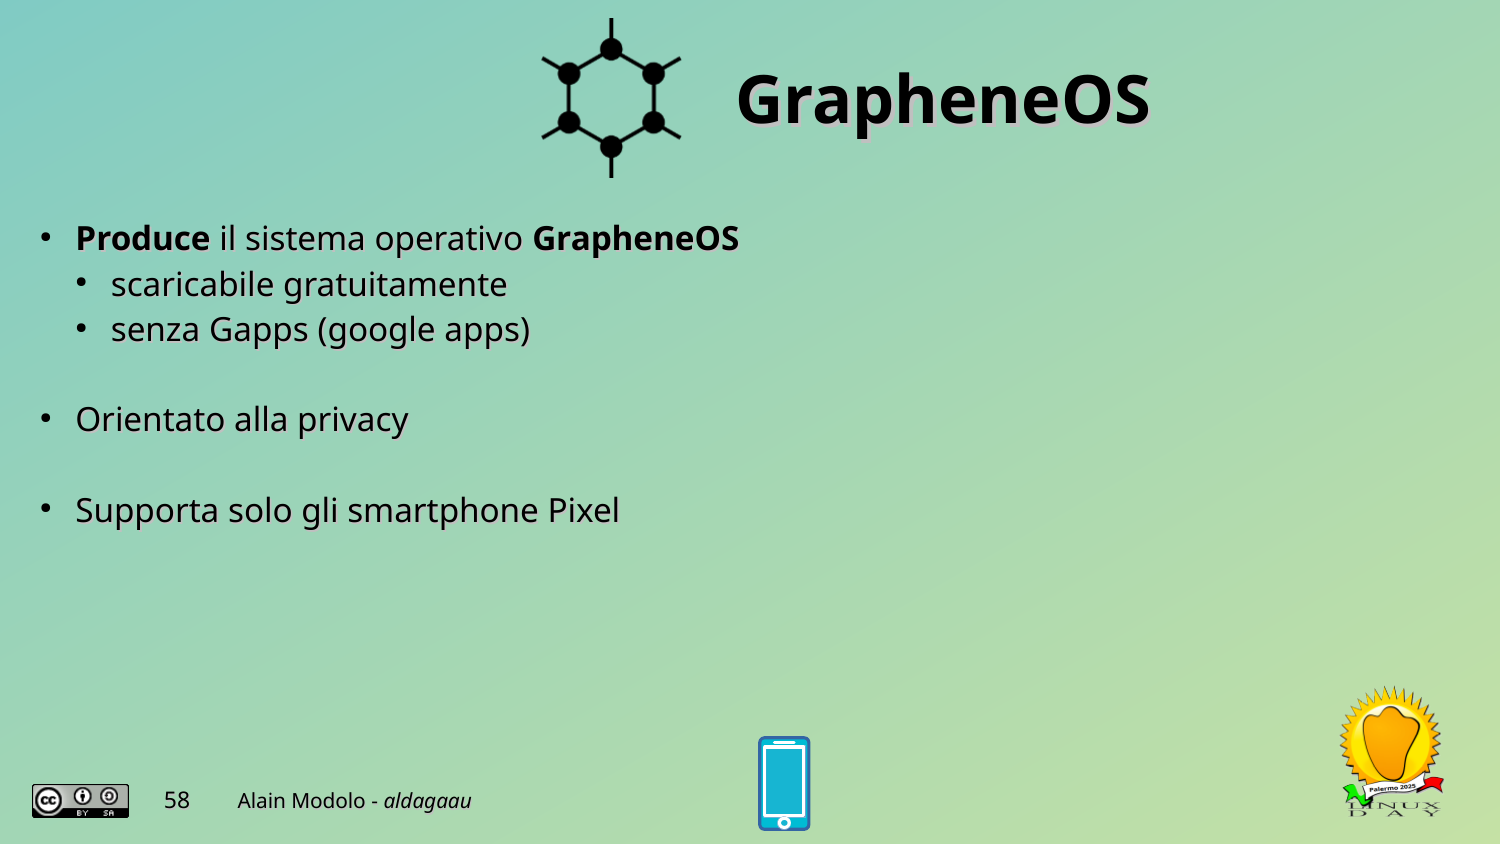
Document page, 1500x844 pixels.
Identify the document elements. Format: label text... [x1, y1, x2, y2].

picture [531, 18, 691, 178]
text_box Produce il sistema operativo GrapheneOS scaricabile gratuitamente senza Gapps (google apps) Orientato alla privacy Supporta solo gli smartphone Pixel [25, 207, 1475, 676]
picture [1233, 670, 1500, 844]
picture [32, 784, 129, 818]
text_box [759, 737, 809, 830]
